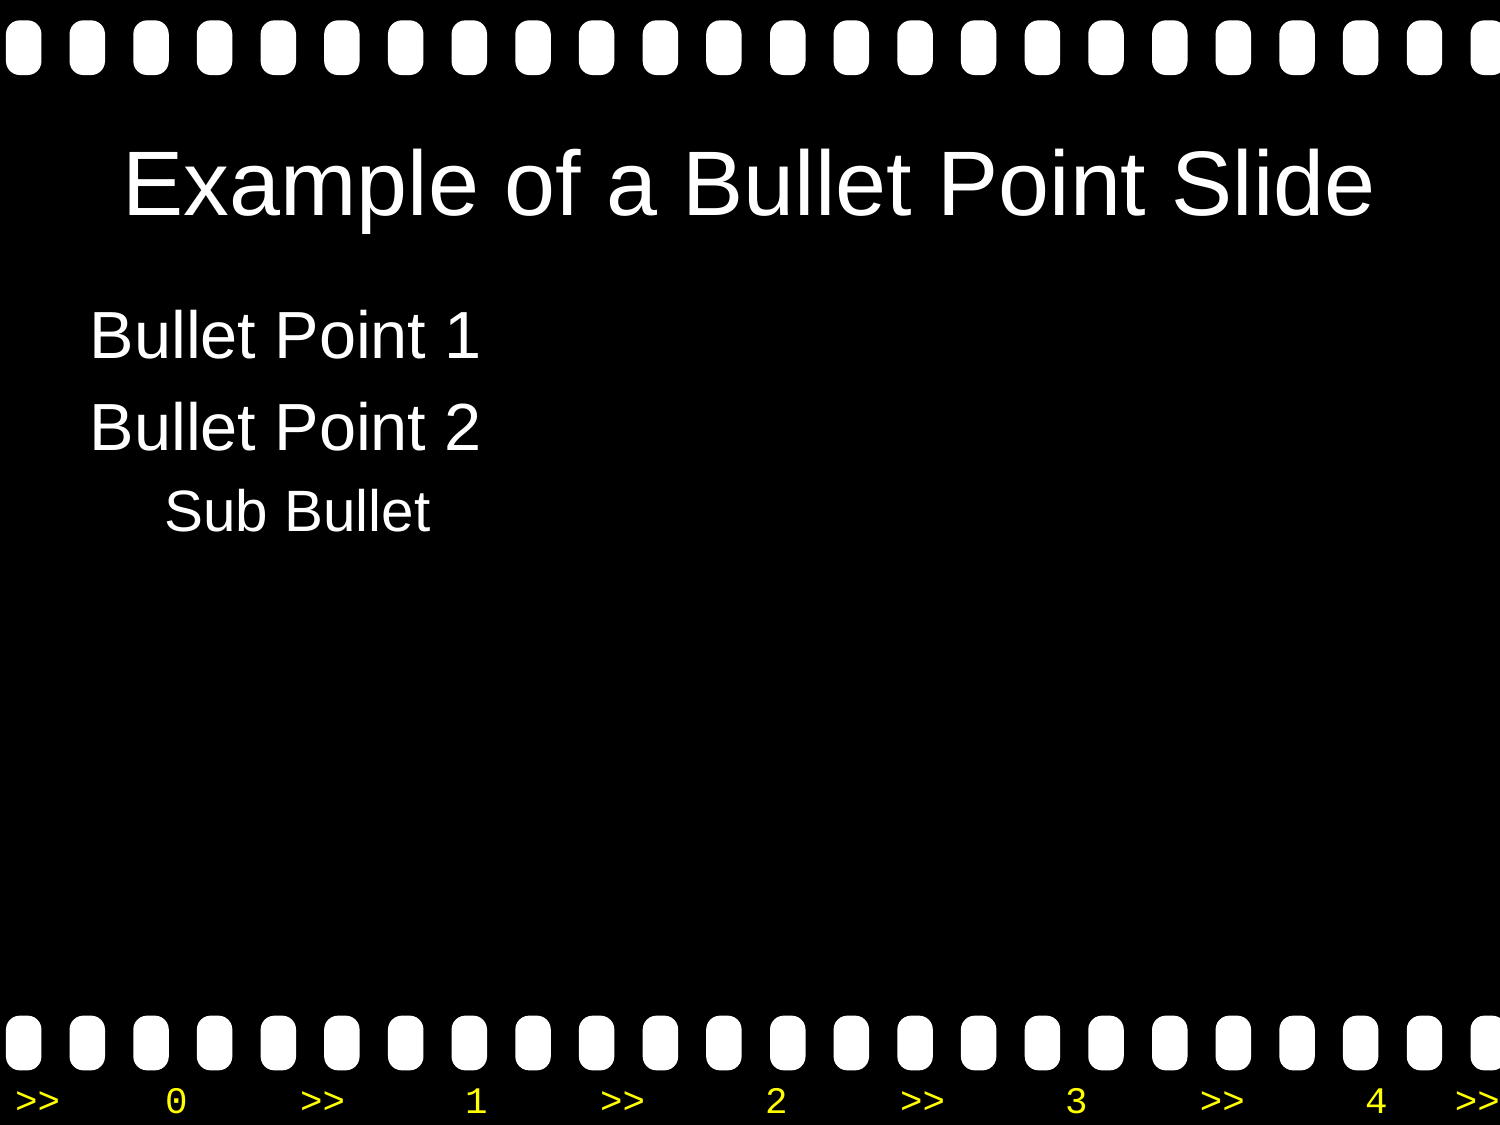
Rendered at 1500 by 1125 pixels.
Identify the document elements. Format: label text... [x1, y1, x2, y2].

list Bullet Point 1 Bullet Point 2 Sub Bullet [75, 290, 1426, 1005]
title Example of a Bullet Point Slide [75, 90, 1426, 278]
